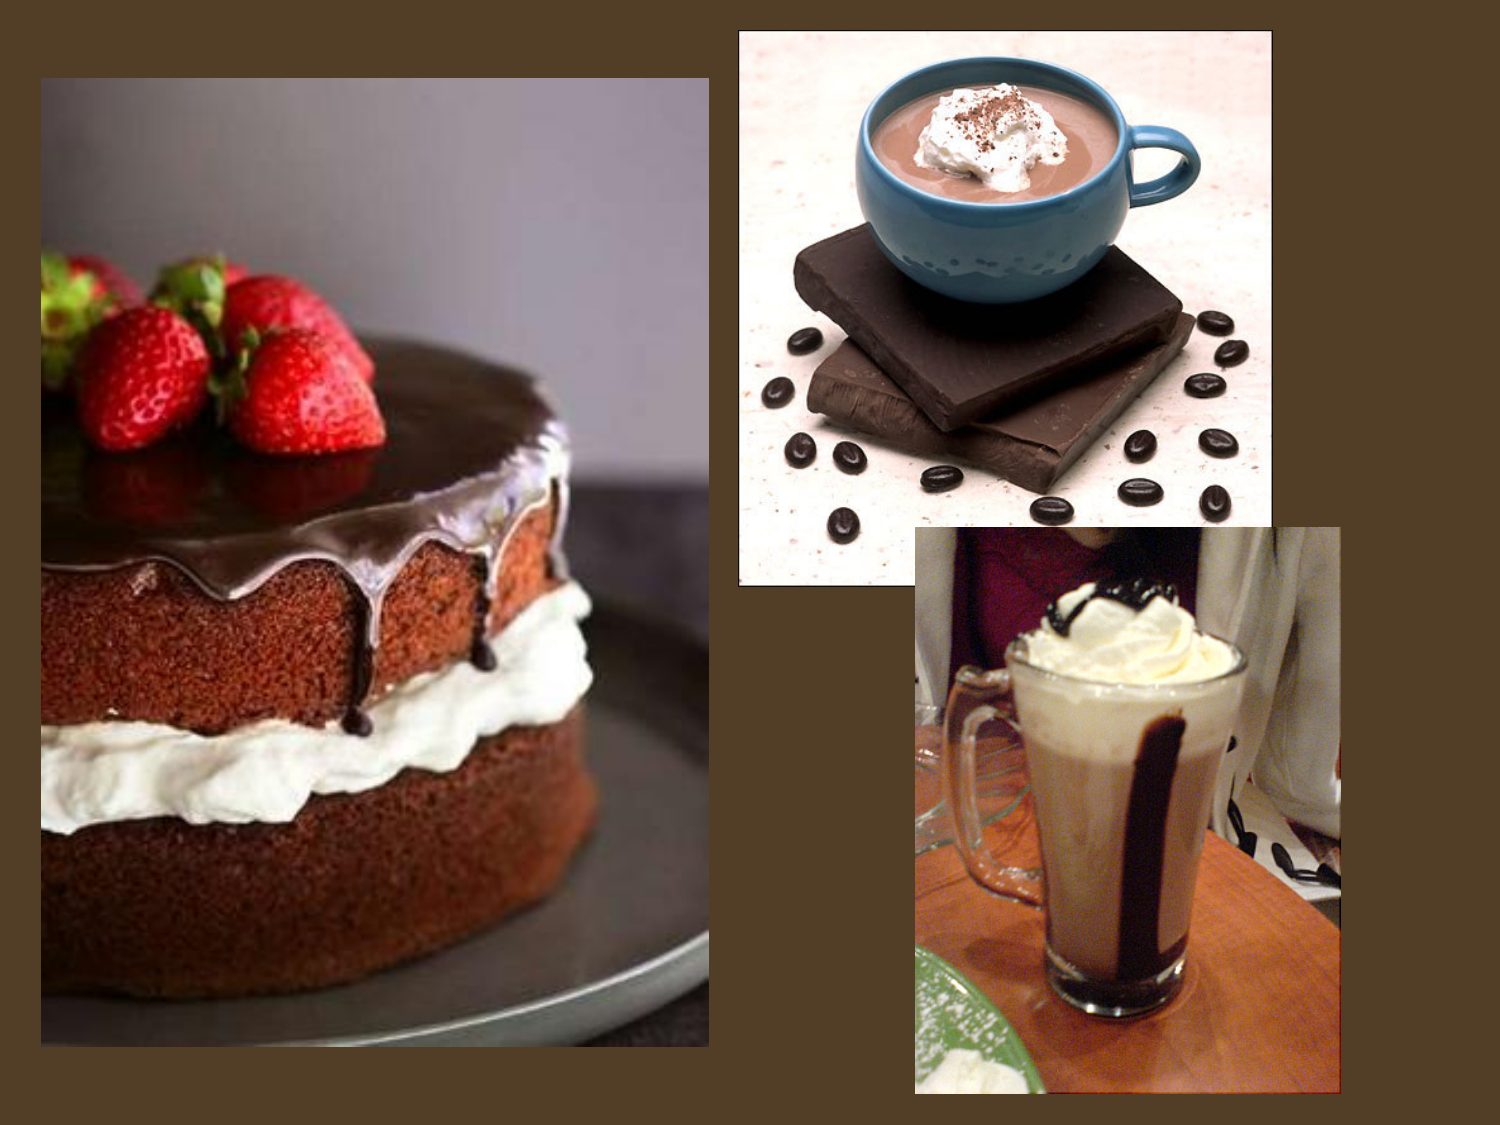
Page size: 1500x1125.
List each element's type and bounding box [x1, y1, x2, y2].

picture [738, 30, 1341, 1094]
picture [41, 78, 709, 1047]
